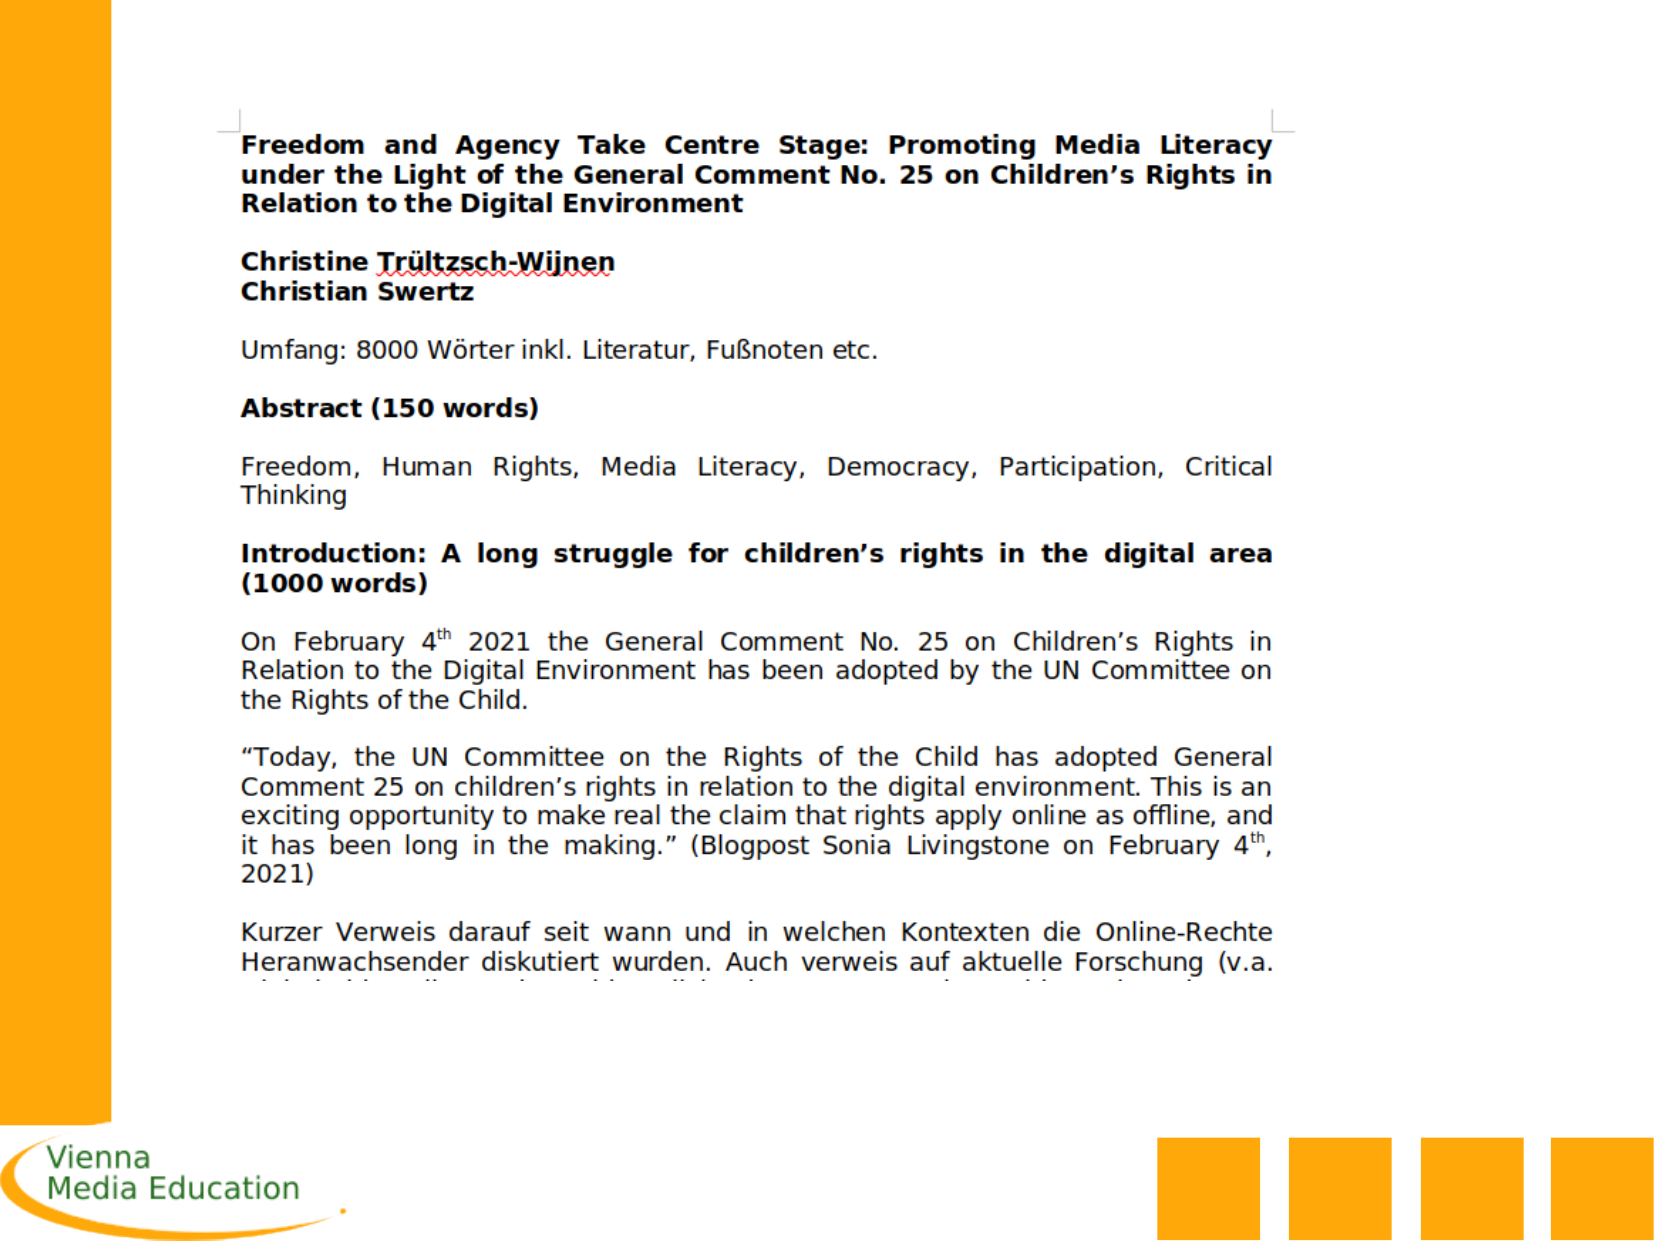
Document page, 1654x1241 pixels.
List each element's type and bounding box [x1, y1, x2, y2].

picture [0, 1114, 398, 1241]
picture [208, 90, 1306, 981]
